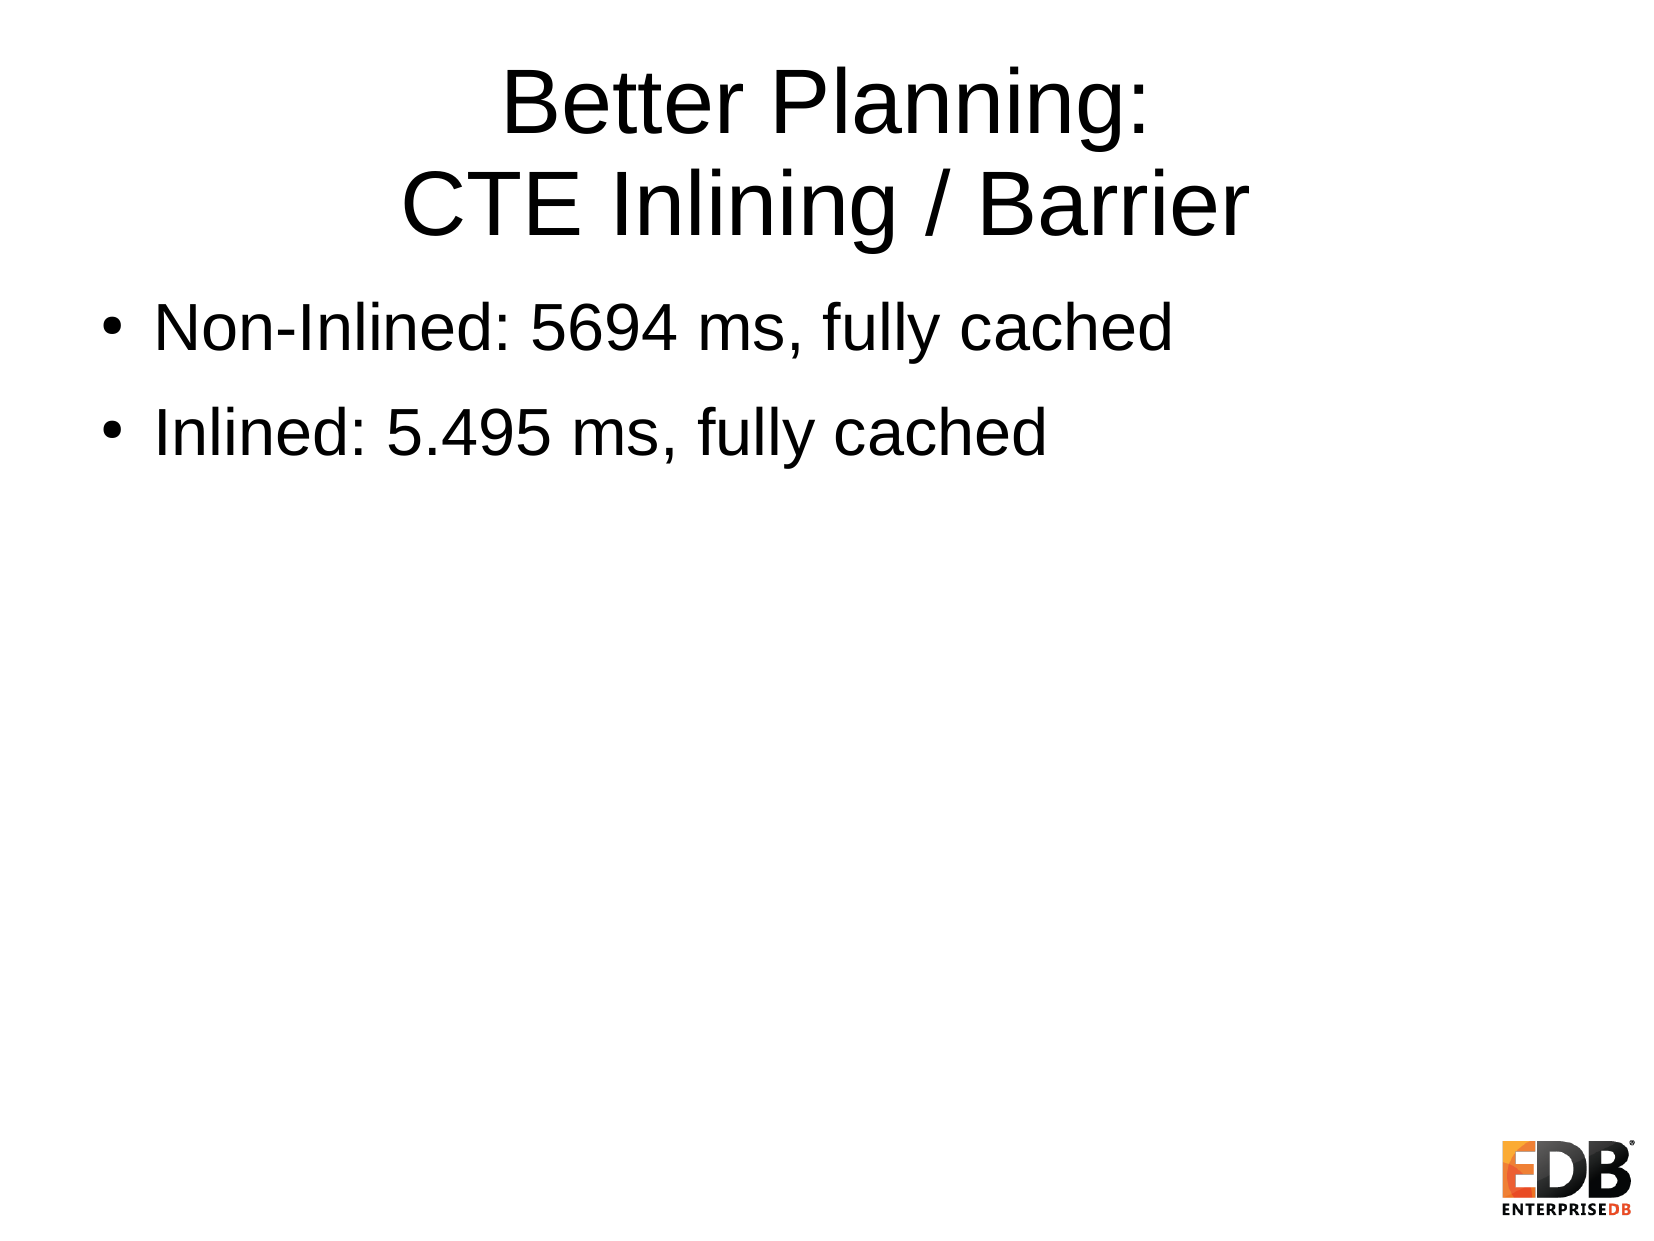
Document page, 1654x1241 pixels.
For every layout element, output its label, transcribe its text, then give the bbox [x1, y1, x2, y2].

title Better Planning: CTE Inlining / Barrier [82, 49, 1571, 257]
list Non-Inlined: 5694 ms, fully cached Inlined: 5.495 ms, fully cached [82, 290, 1571, 1096]
picture [1500, 1136, 1636, 1216]
